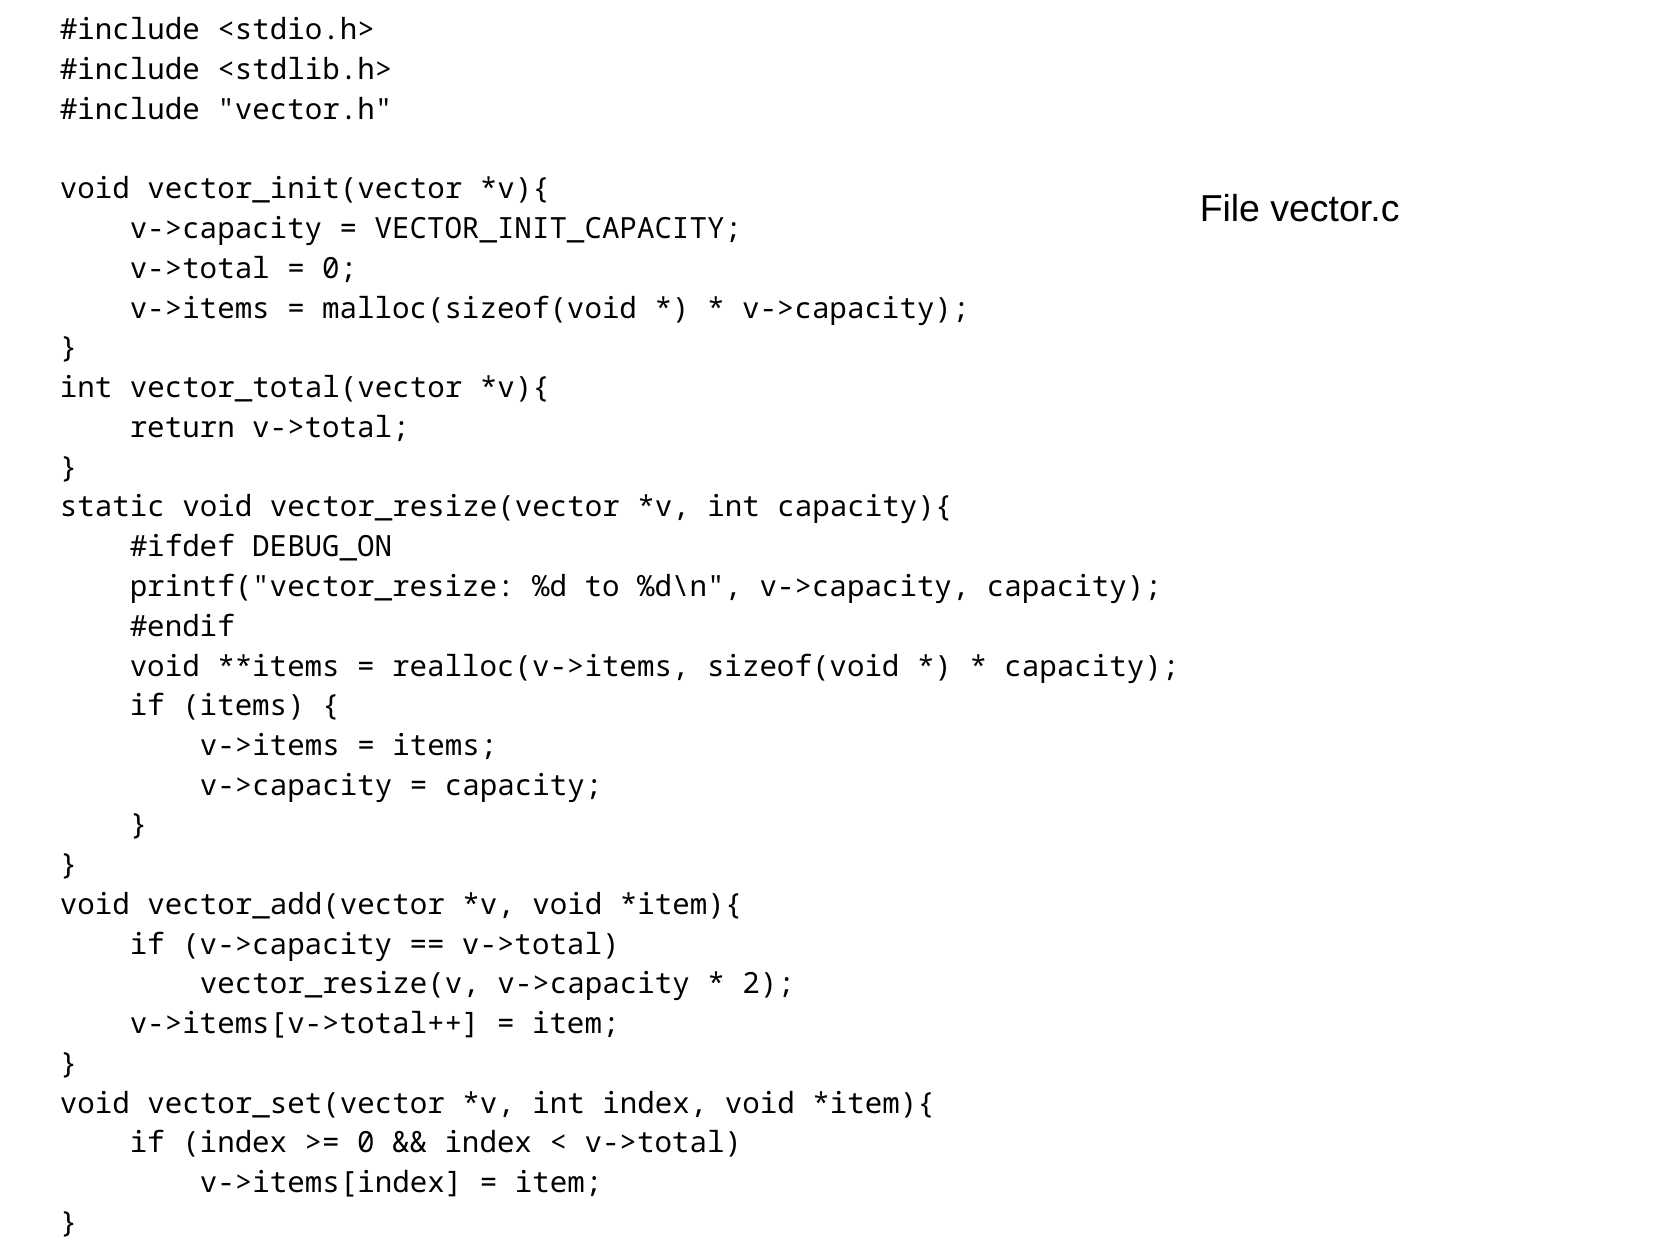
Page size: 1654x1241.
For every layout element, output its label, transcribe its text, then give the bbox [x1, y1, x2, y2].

text_box #include <stdio.h> #include <stdlib.h> #include "vector.h" void vector_init(vector *v){ v->capacity = VECTOR_INIT_CAPACITY; v->total = 0; v->items = malloc(sizeof(void *) * v->capacity); } int vector_total(vector *v){ return v->total; } static void vector_resize(vector *v, int capacity){ #ifdef DEBUG_ON printf("vector_resize: %d to %d\n", v->capacity, capacity); #endif void **items = realloc(v->items, sizeof(void *) * capacity); if (items) { v->items = items; v->capacity = capacity; } } void vector_add(vector *v, void *item){ if (v->capacity == v->total) vector_resize(v, v->capacity * 2); v->items[v->total++] = item; } void vector_set(vector *v, int index, void *item){ if (index >= 0 && index < v->total) v->items[index] = item; } void *vector_get(vector *v, int index){ if (index >= 0 && index < v->total) return v->items[index]; return NULL; } [45, 1, 1456, 1241]
text_box File vector.c [1185, 180, 1486, 237]
